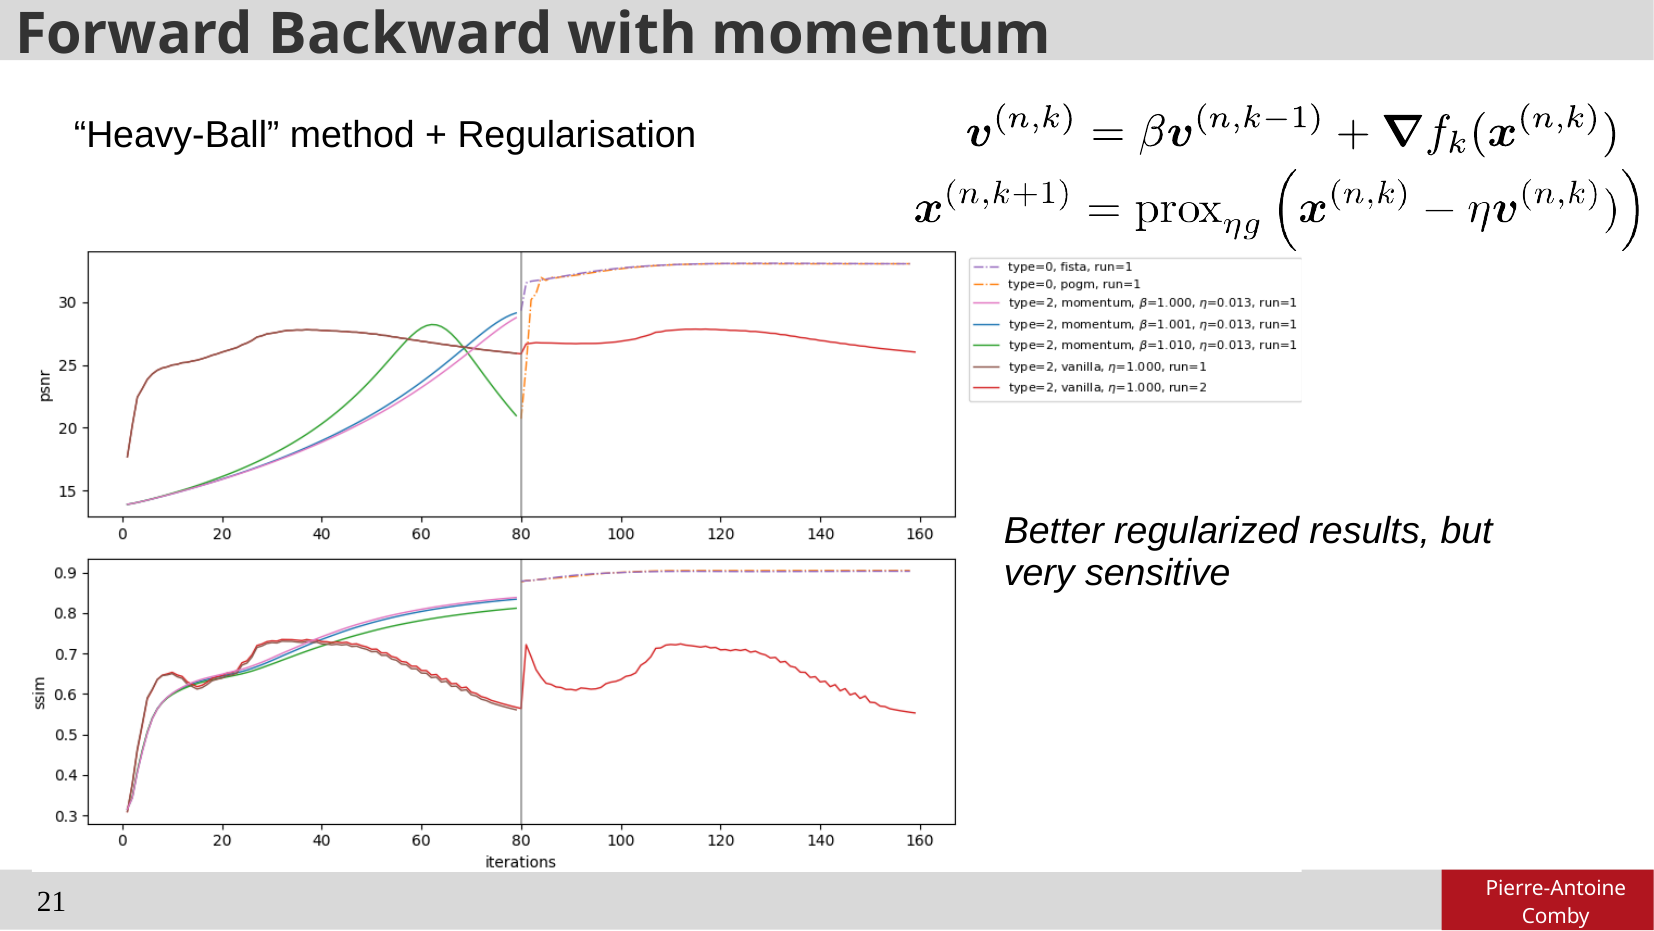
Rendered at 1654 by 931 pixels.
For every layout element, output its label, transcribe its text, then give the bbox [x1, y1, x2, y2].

text_box [1008, 113, 1029, 128]
text_box [1383, 114, 1423, 148]
picture [31, 169, 1639, 872]
text_box [1139, 113, 1165, 155]
text_box [1311, 103, 1320, 136]
text_box [1474, 111, 1485, 158]
text_box “Heavy-Ball” method + Regularisation [59, 105, 731, 163]
text_box [1489, 125, 1515, 147]
title Forward Backward with momentum [15, 0, 1504, 66]
text_box [1587, 103, 1596, 136]
text_box [1168, 125, 1192, 147]
text_box [1449, 130, 1466, 154]
text_box [996, 103, 1006, 136]
text_box [1244, 105, 1260, 128]
text_box [1209, 113, 1230, 128]
text_box [1033, 123, 1038, 134]
text_box [1427, 113, 1450, 156]
text_box Better regularized results, but very sensitive [989, 501, 1588, 601]
text_box [1294, 106, 1306, 128]
text_box [1063, 103, 1072, 136]
text_box [1533, 113, 1553, 128]
text_box [1338, 119, 1369, 150]
text_box [1234, 123, 1239, 134]
text_box [1197, 103, 1207, 136]
text_box [1043, 105, 1059, 128]
text_box [1604, 111, 1616, 158]
text_box [1567, 105, 1584, 128]
text_box [1521, 103, 1530, 136]
text_box [1557, 123, 1562, 134]
text_box [967, 125, 991, 147]
